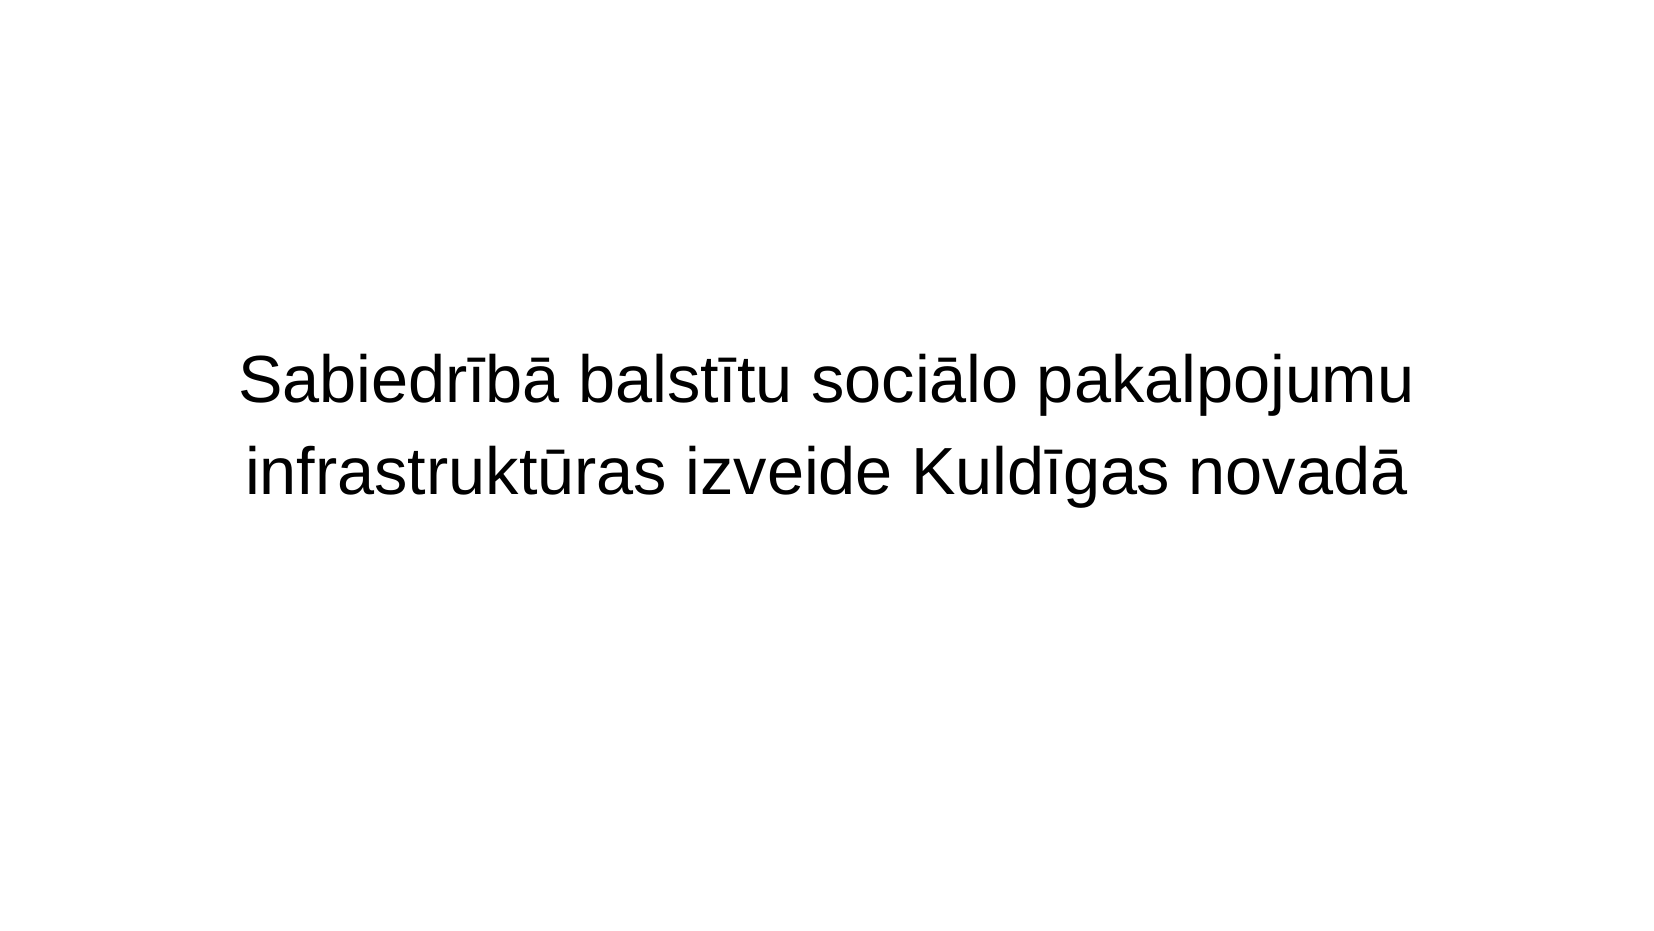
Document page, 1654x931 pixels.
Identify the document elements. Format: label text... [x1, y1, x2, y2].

subtitle Sabiedrībā balstītu sociālo pakalpojumu infrastruktūras izveide Kuldīgas novadā [122, 177, 1532, 662]
